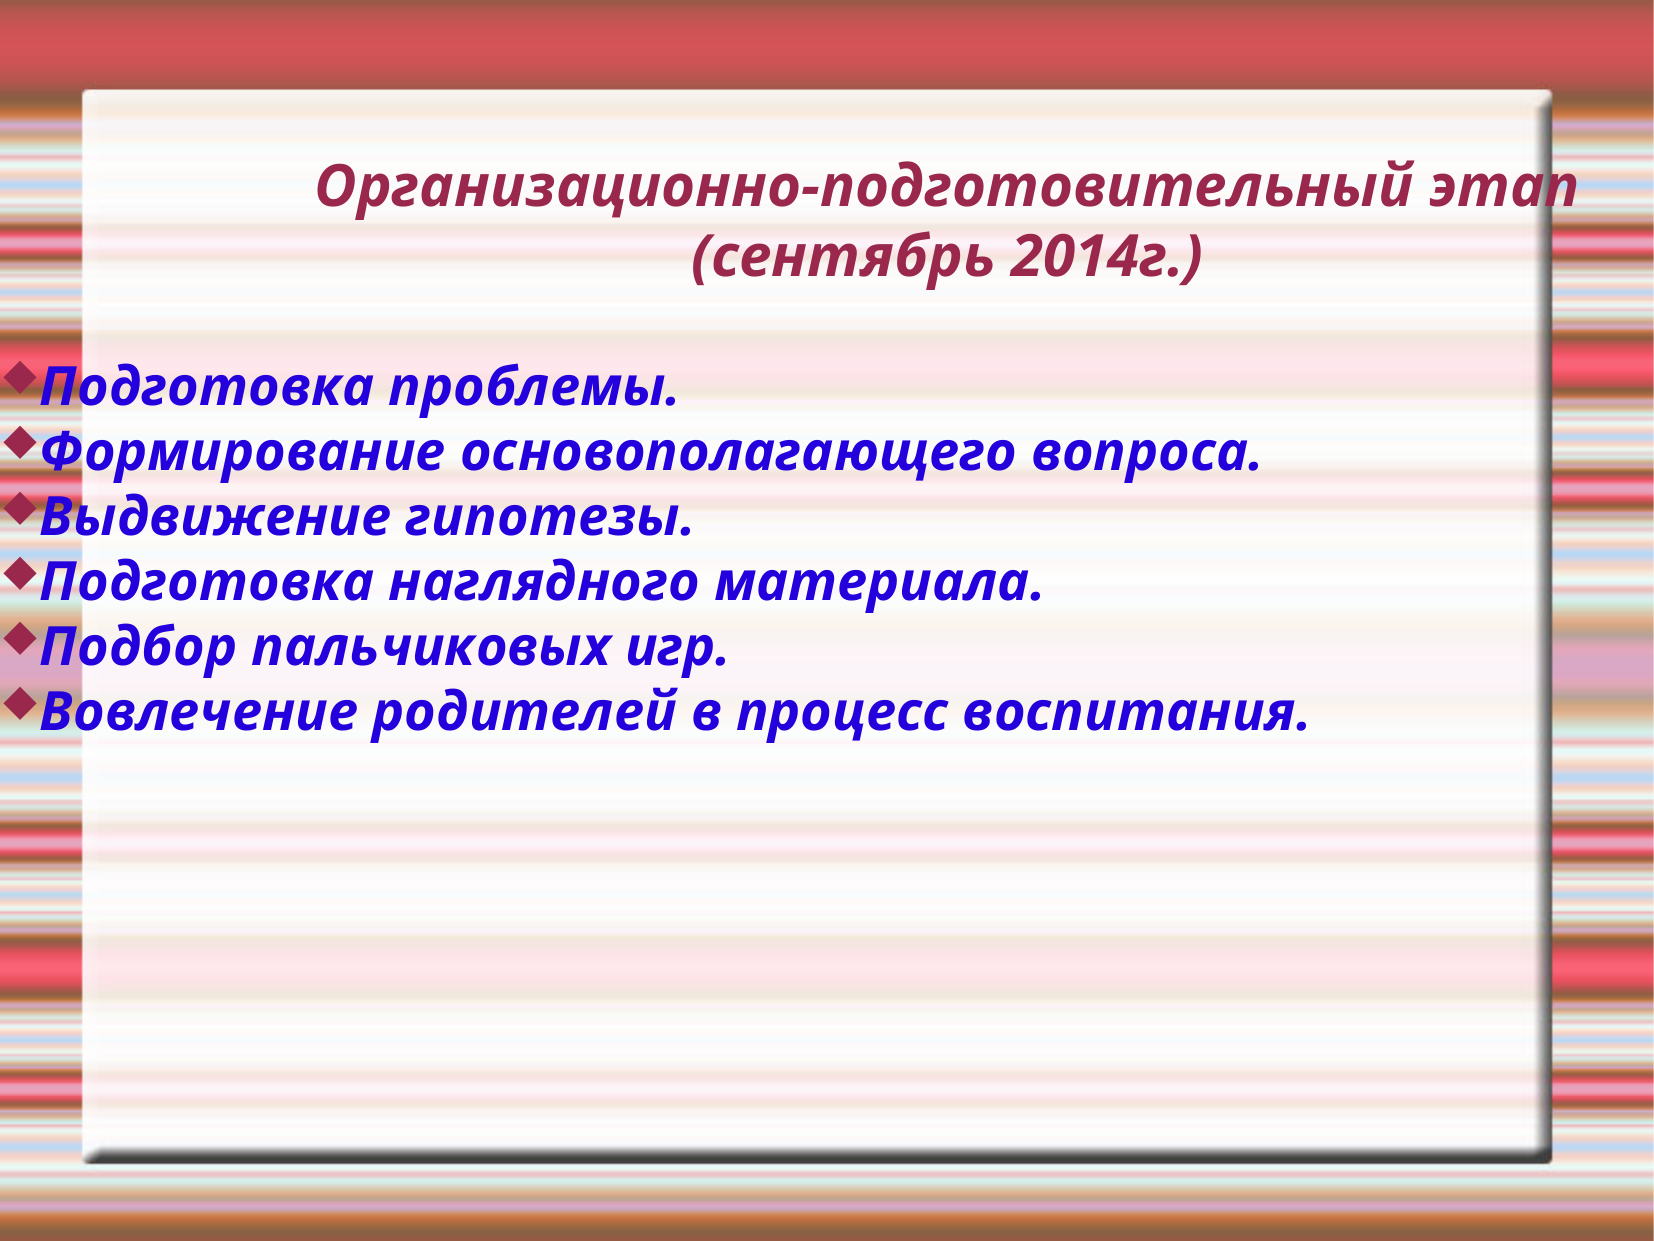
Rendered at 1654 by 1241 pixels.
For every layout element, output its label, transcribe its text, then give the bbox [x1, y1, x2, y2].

list Подготовка проблемы. Формирование основополагающего вопроса. Выдвижение гипотезы. Подготовка наглядного материала. Подбор пальчиковых игр. Вовлечение родителей в процесс воспитания. [0, 350, 1382, 1133]
title Организационно-подготовительный этап (сентябрь 2014г.) [241, 114, 1654, 322]
